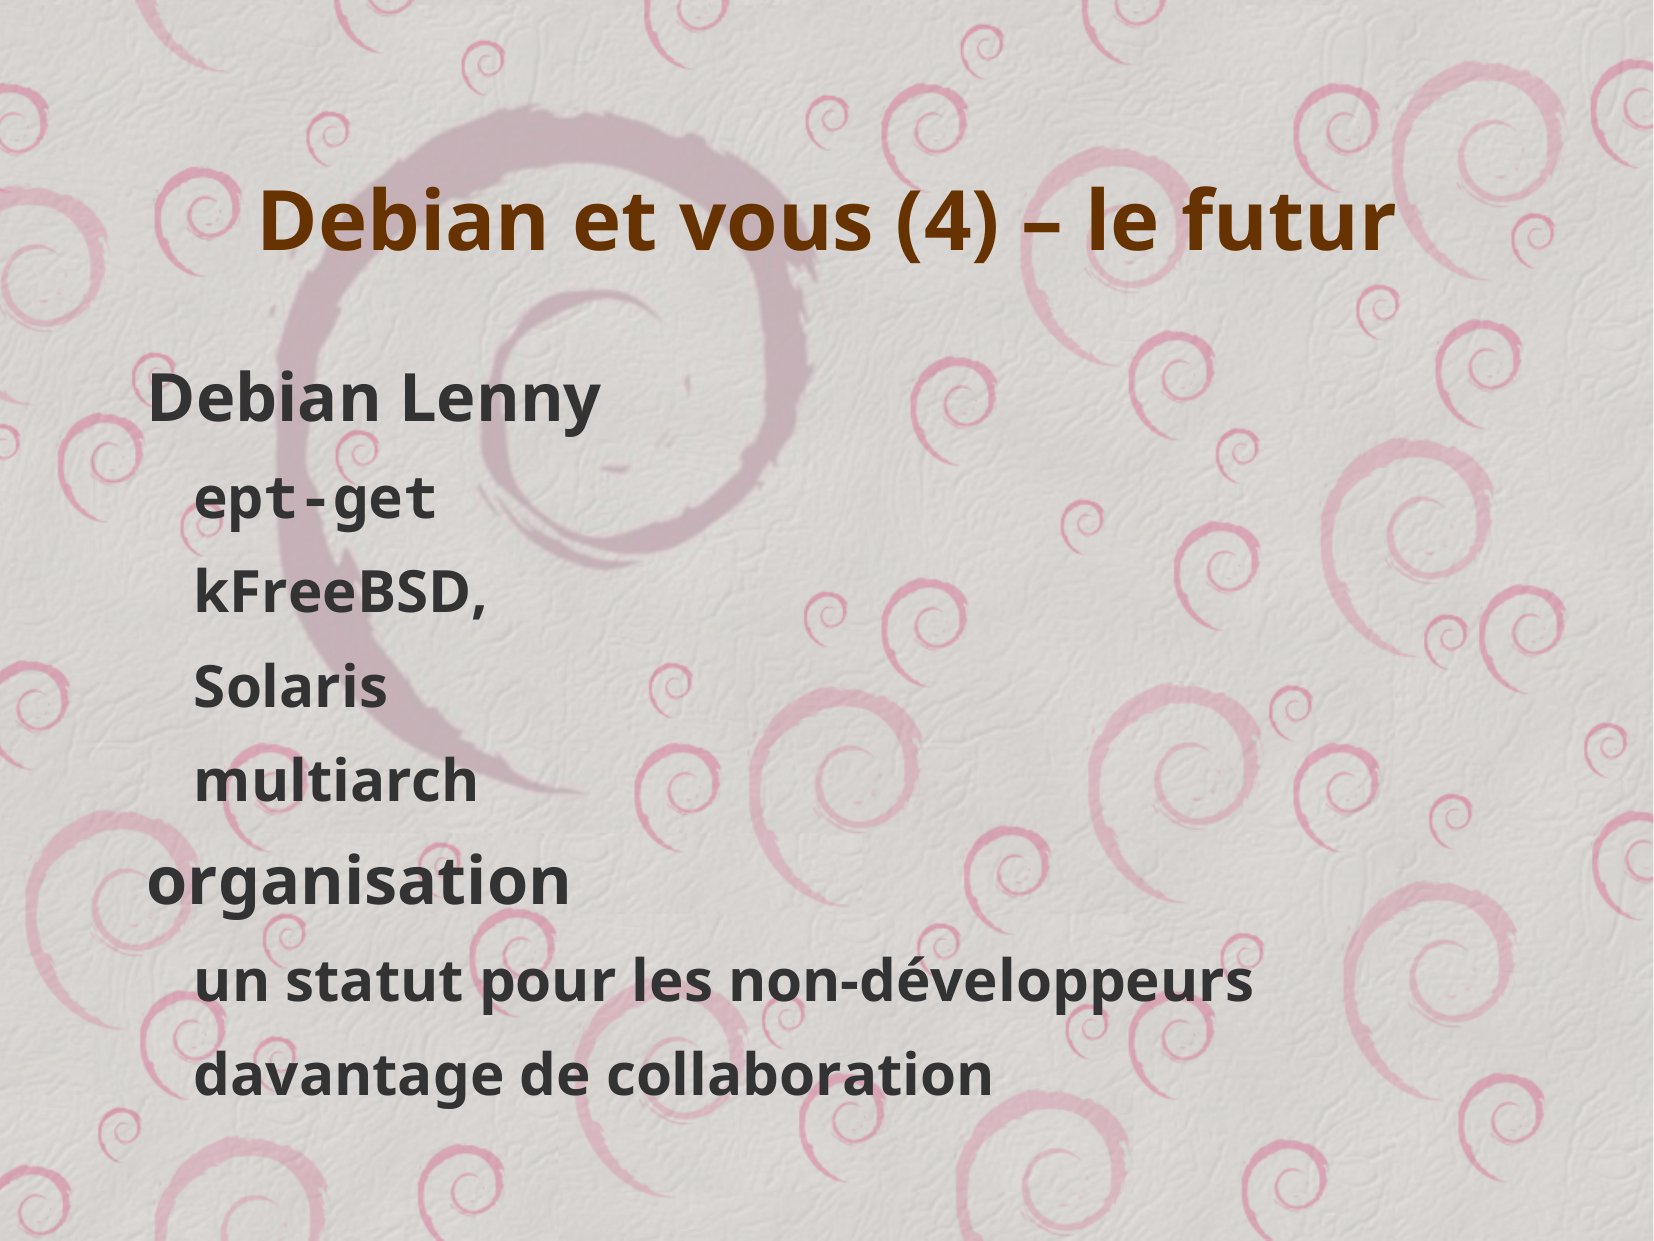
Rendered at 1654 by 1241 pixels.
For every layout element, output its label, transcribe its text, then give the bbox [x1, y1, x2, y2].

picture [0, 0, 1654, 1241]
list Debian Lenny ept-get kFreeBSD, Solaris multiarch organisation un statut pour les non-développeurs davantage de collaboration [134, 350, 1516, 1133]
title Debian et vous (4) – le futur [121, 114, 1534, 322]
